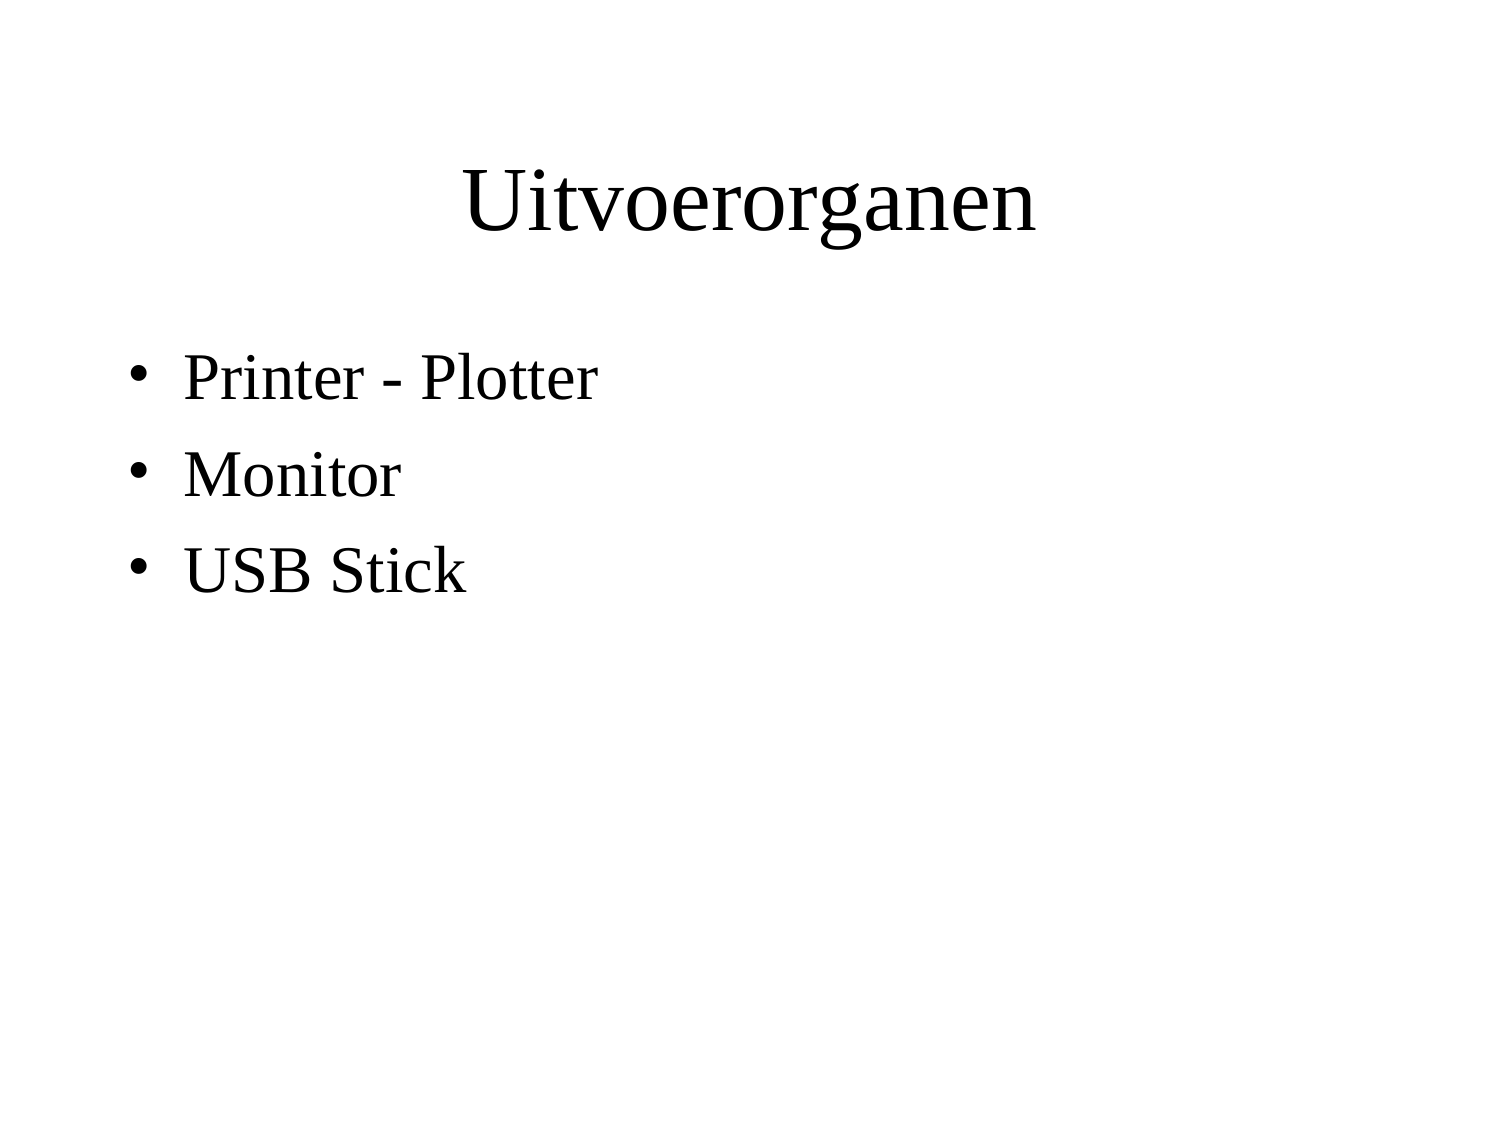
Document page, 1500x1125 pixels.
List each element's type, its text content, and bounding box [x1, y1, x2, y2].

title Uitvoerorganen [112, 99, 1388, 288]
list Printer - Plotter Monitor USB Stick [112, 324, 1388, 1000]
